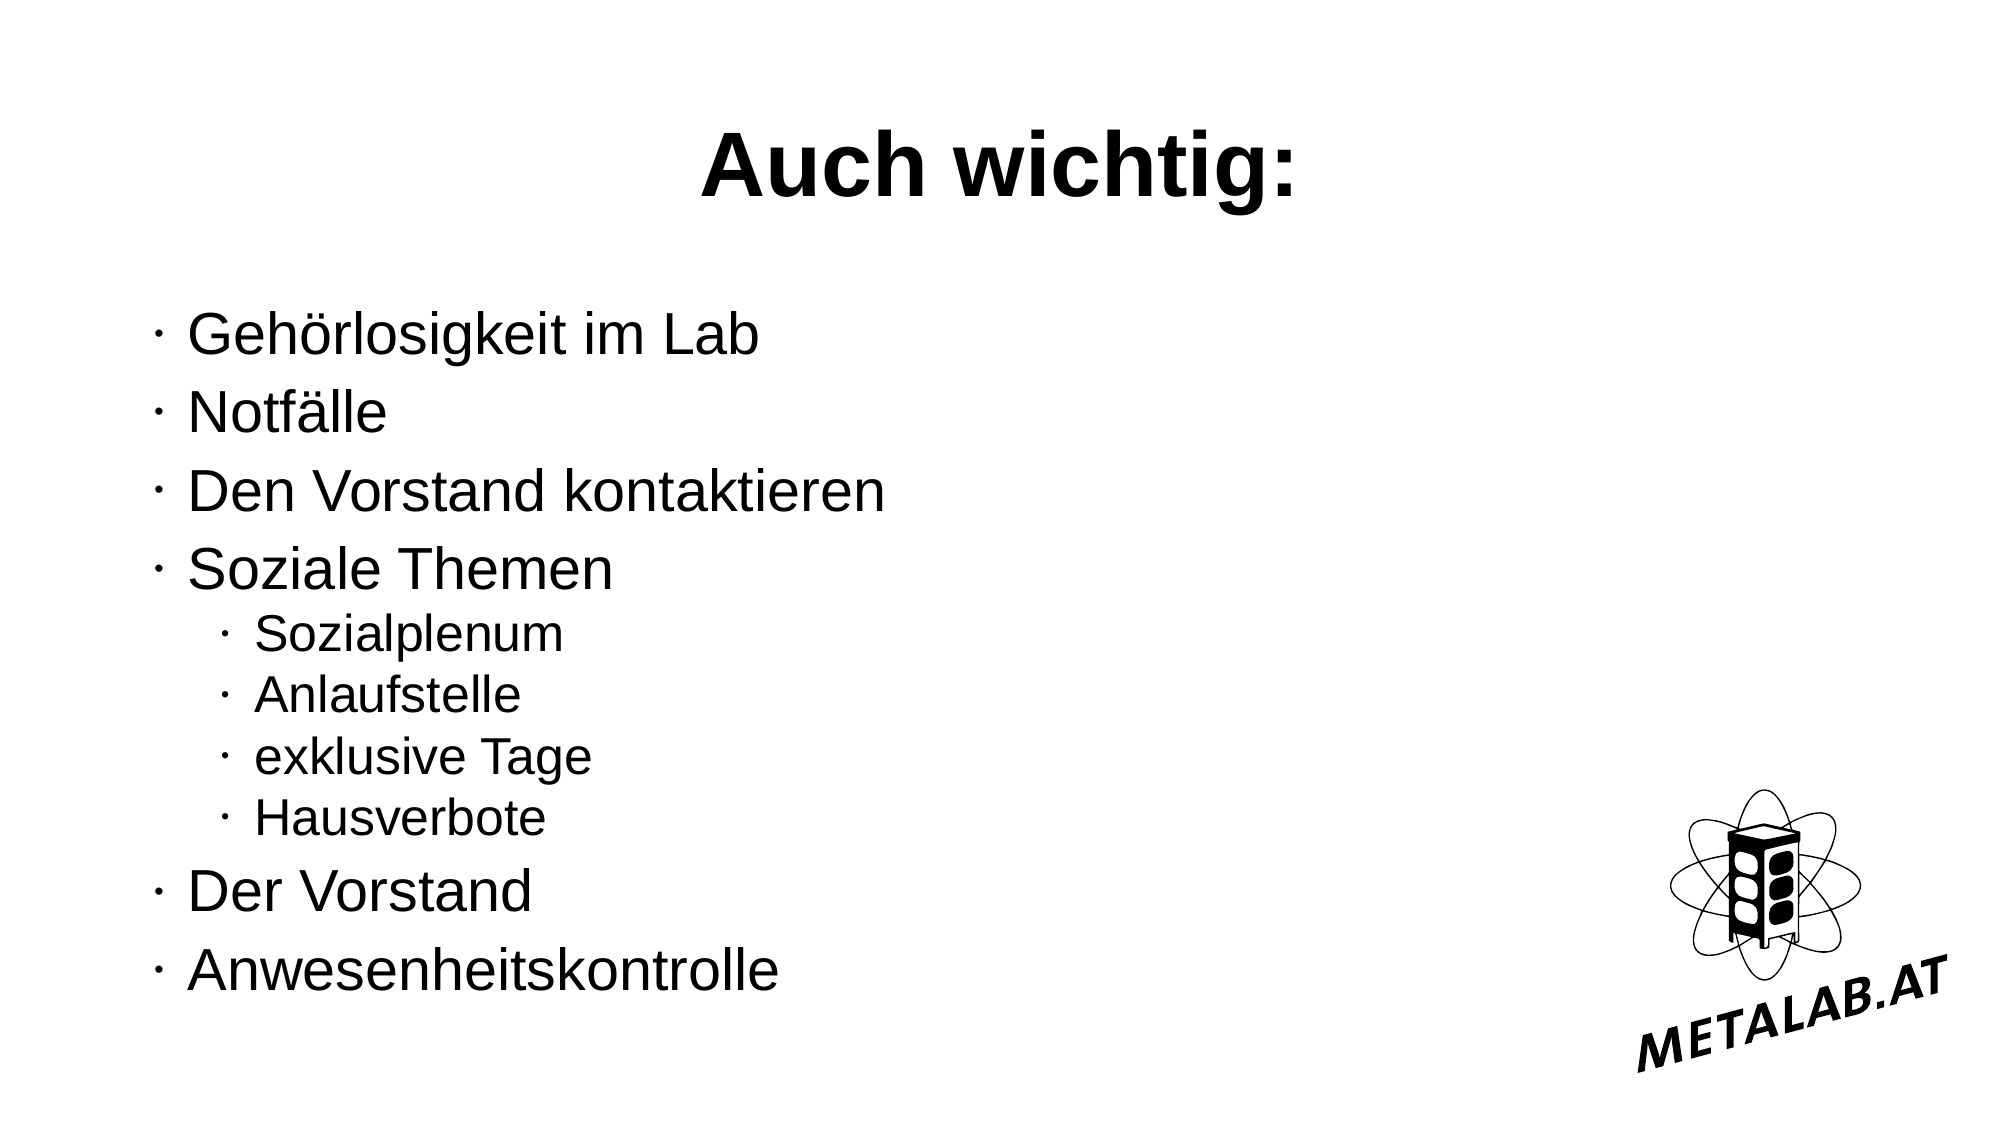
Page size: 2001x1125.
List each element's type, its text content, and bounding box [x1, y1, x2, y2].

list Gehörlosigkeit im Lab Notfälle Den Vorstand kontaktieren Soziale Themen Sozialplenum Anlaufstelle exklusive Tage Hausverbote Der Vorstand Anwesenheitskontrolle [137, 299, 1863, 1014]
title Auch wichtig: [137, 59, 1863, 278]
